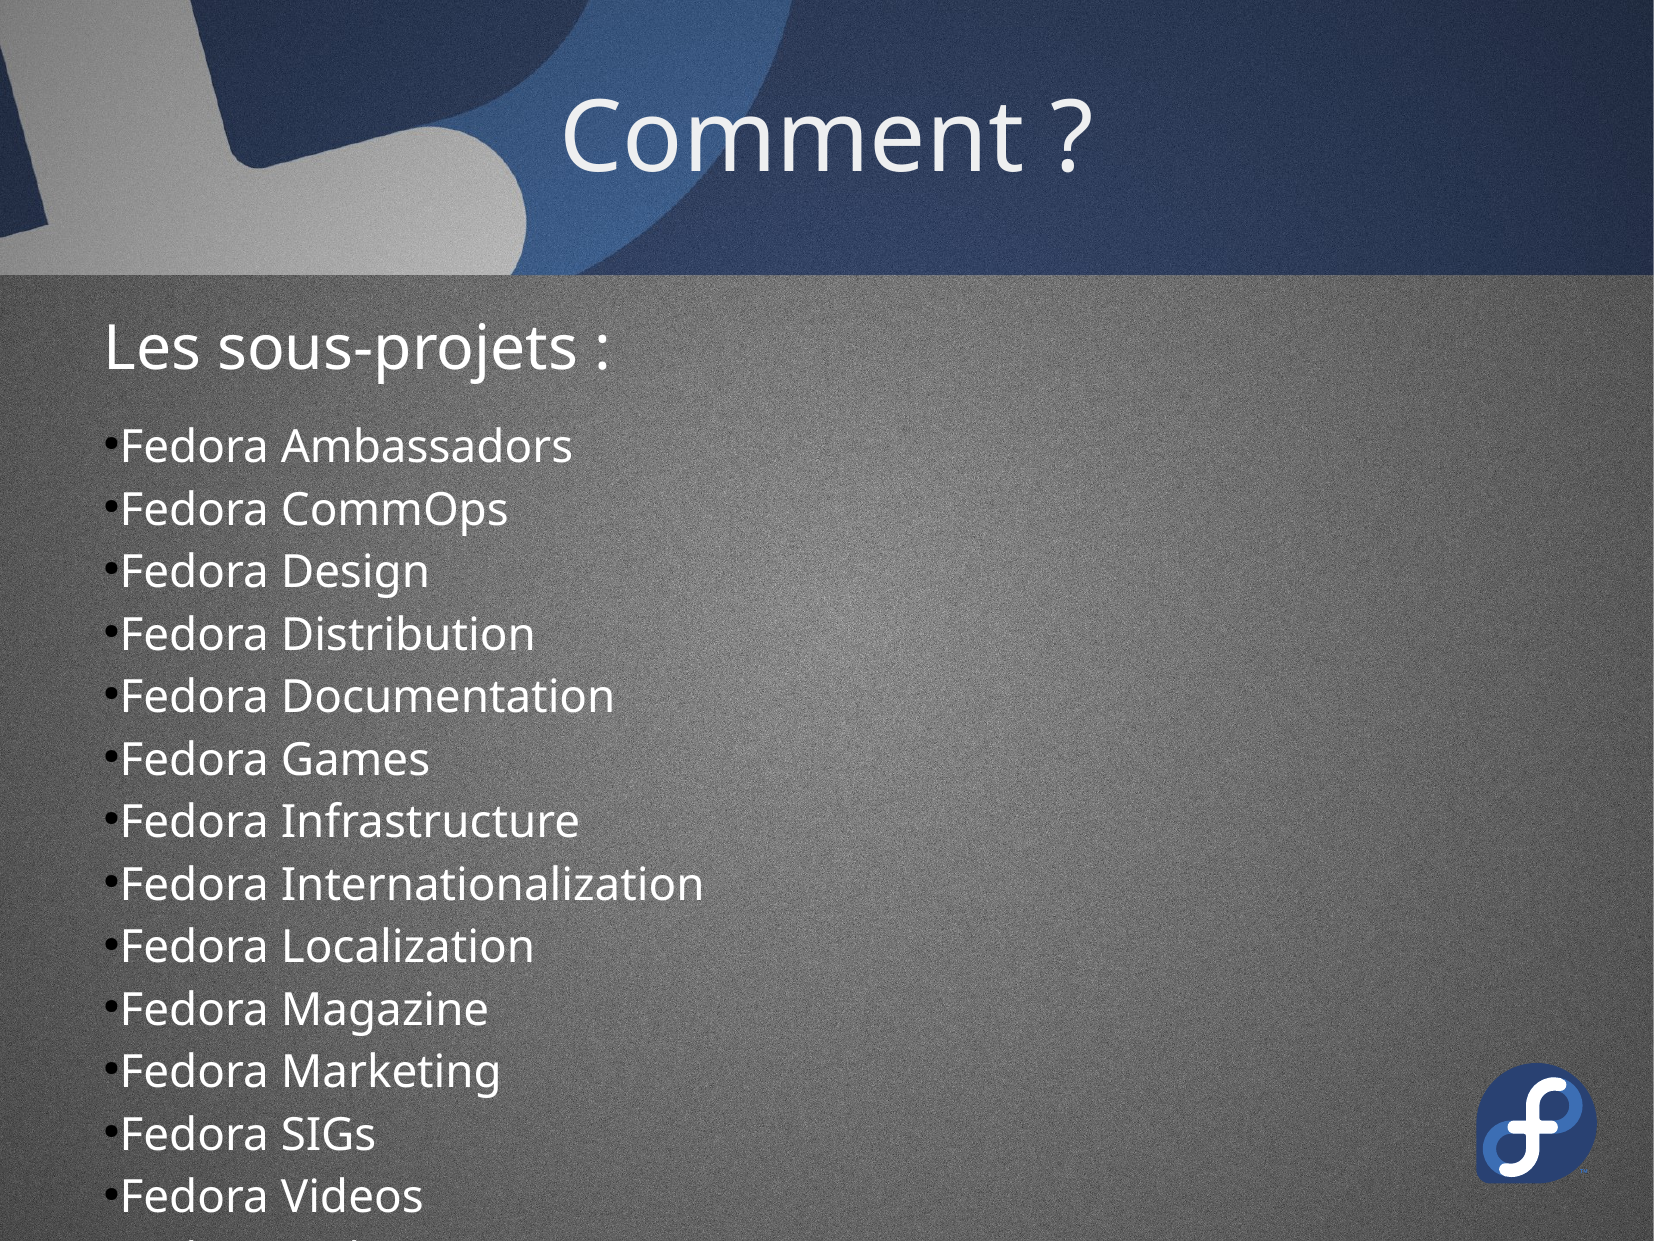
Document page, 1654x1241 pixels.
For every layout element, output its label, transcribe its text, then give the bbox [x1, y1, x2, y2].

text_box Fedora Ambassadors Fedora CommOps Fedora Design Fedora Distribution Fedora Documentation Fedora Games Fedora Infrastructure Fedora Internationalization Fedora Localization Fedora Magazine Fedora Marketing Fedora SIGs Fedora Videos Fedora Websites [88, 343, 1270, 1211]
picture [0, 0, 1654, 1241]
text_box Les sous-projets : [88, 295, 1447, 456]
title Comment ? [88, 29, 1565, 237]
